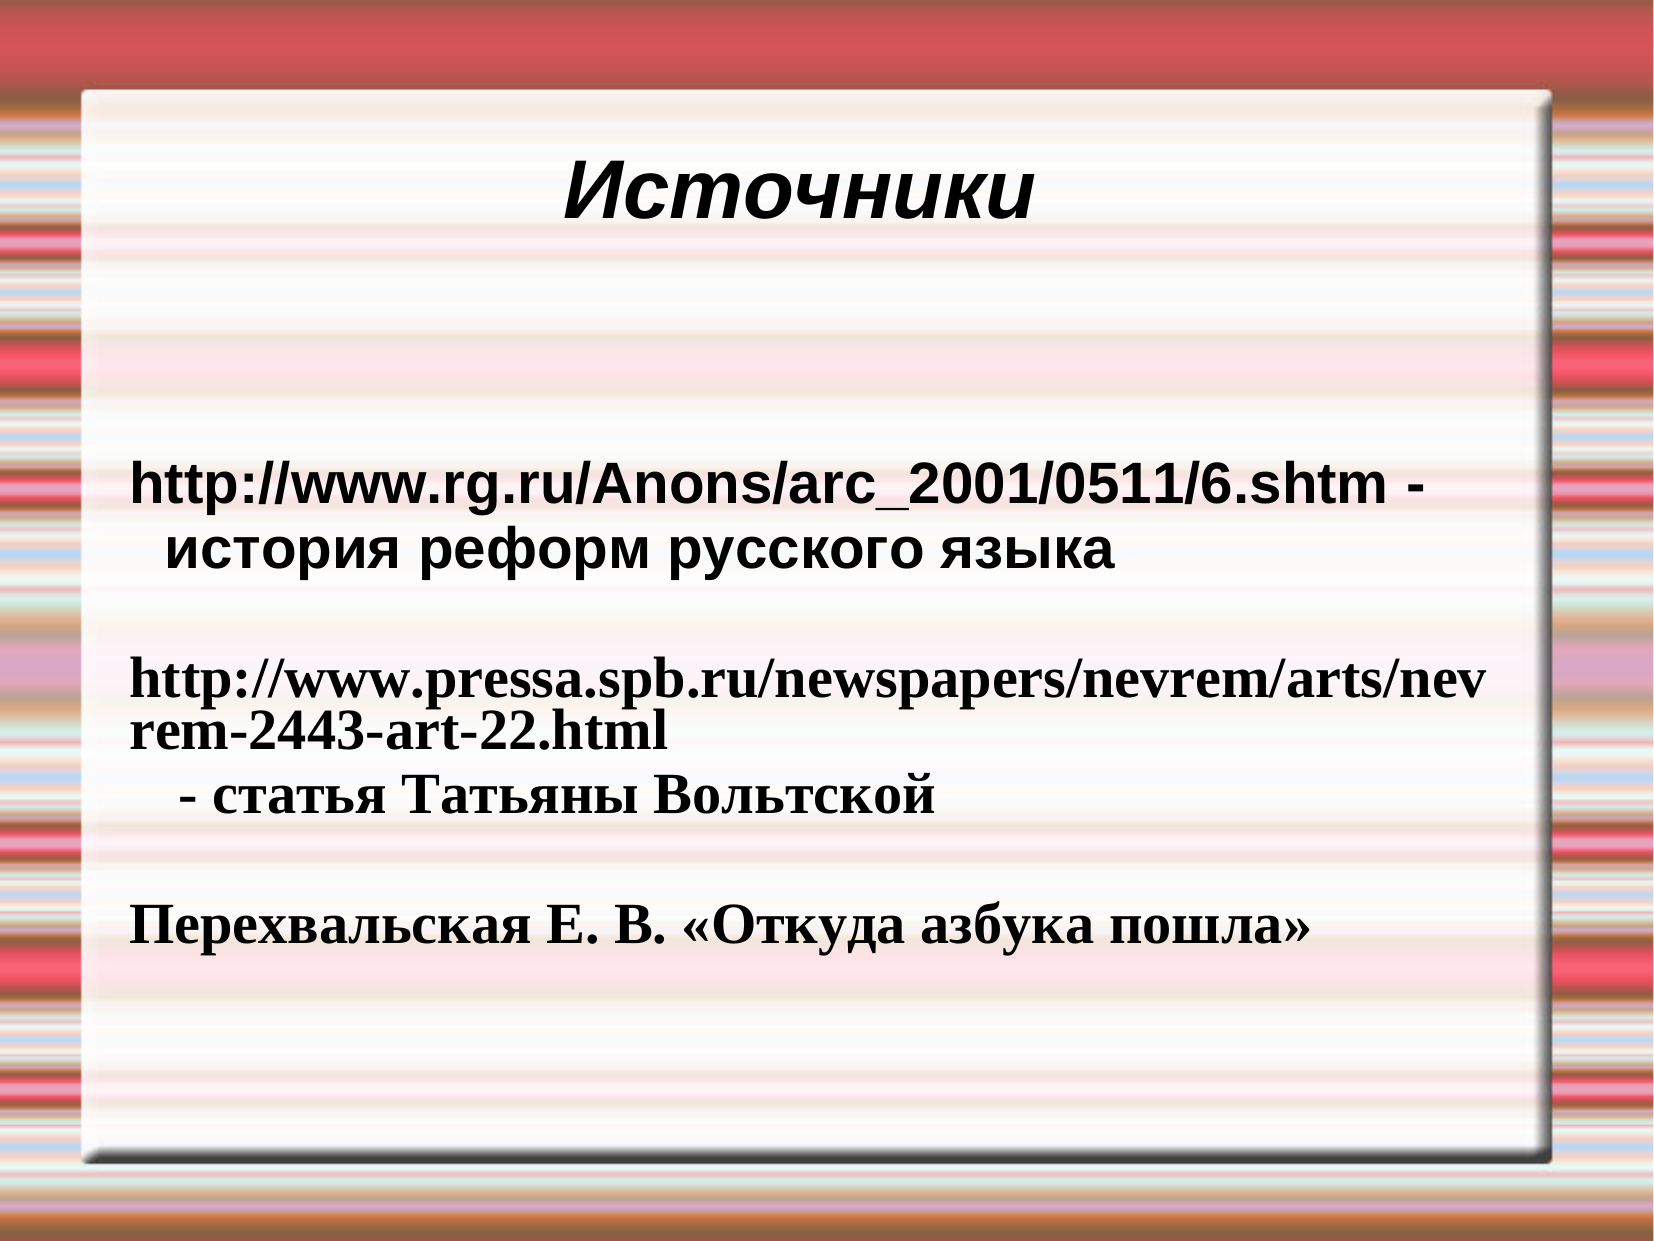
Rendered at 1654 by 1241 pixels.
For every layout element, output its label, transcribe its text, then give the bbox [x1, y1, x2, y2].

title Источники [93, 93, 1506, 287]
picture [0, 0, 1654, 1241]
subtitle http://www.rg.ru/Anons/arc_2001/0511/6.shtm - история реформ русского языка http://www.pressa.spb.ru/newspapers/nevrem/arts/nevrem-2443-art-22.html - статья Татьяны Вольтской Перехвальская Е. В. «Откуда азбука пошла» [93, 325, 1506, 1093]
